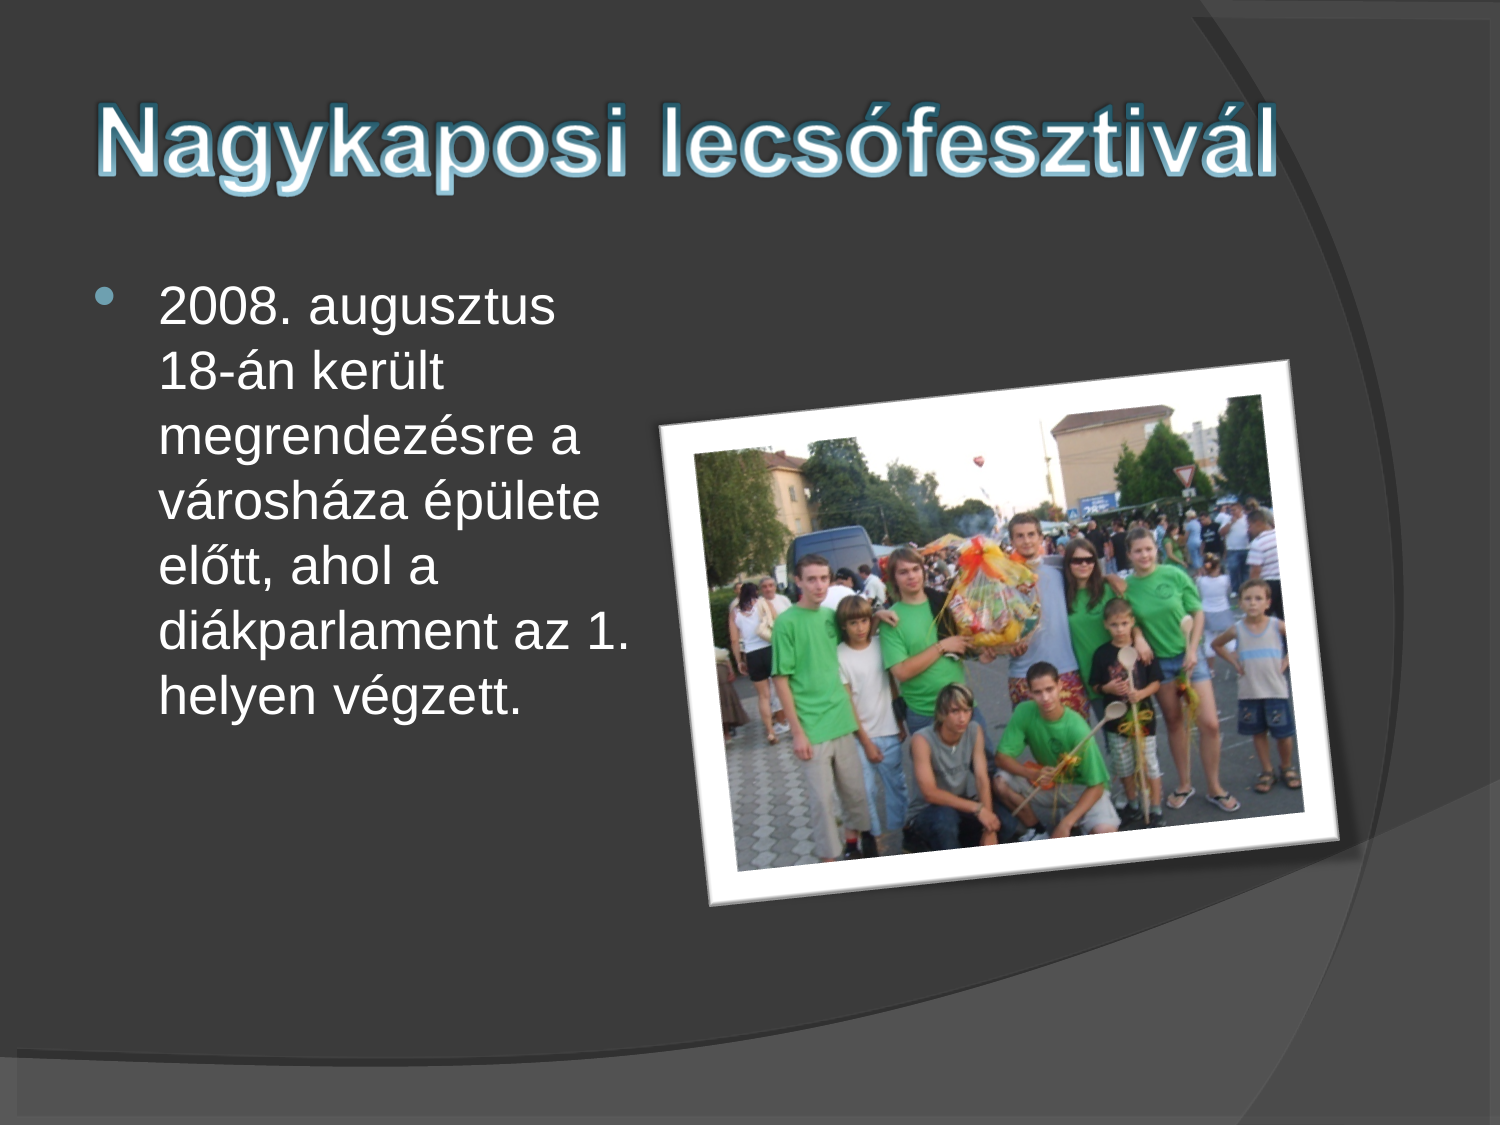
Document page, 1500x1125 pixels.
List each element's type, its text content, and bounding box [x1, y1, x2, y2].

picture [29, 43, 1343, 234]
picture [639, 340, 1376, 943]
text_box 2008. augusztus 18-án került megrendezésre a városháza épülete előtt, ahol a diákparlament az 1. helyen végzett. [75, 262, 676, 1005]
